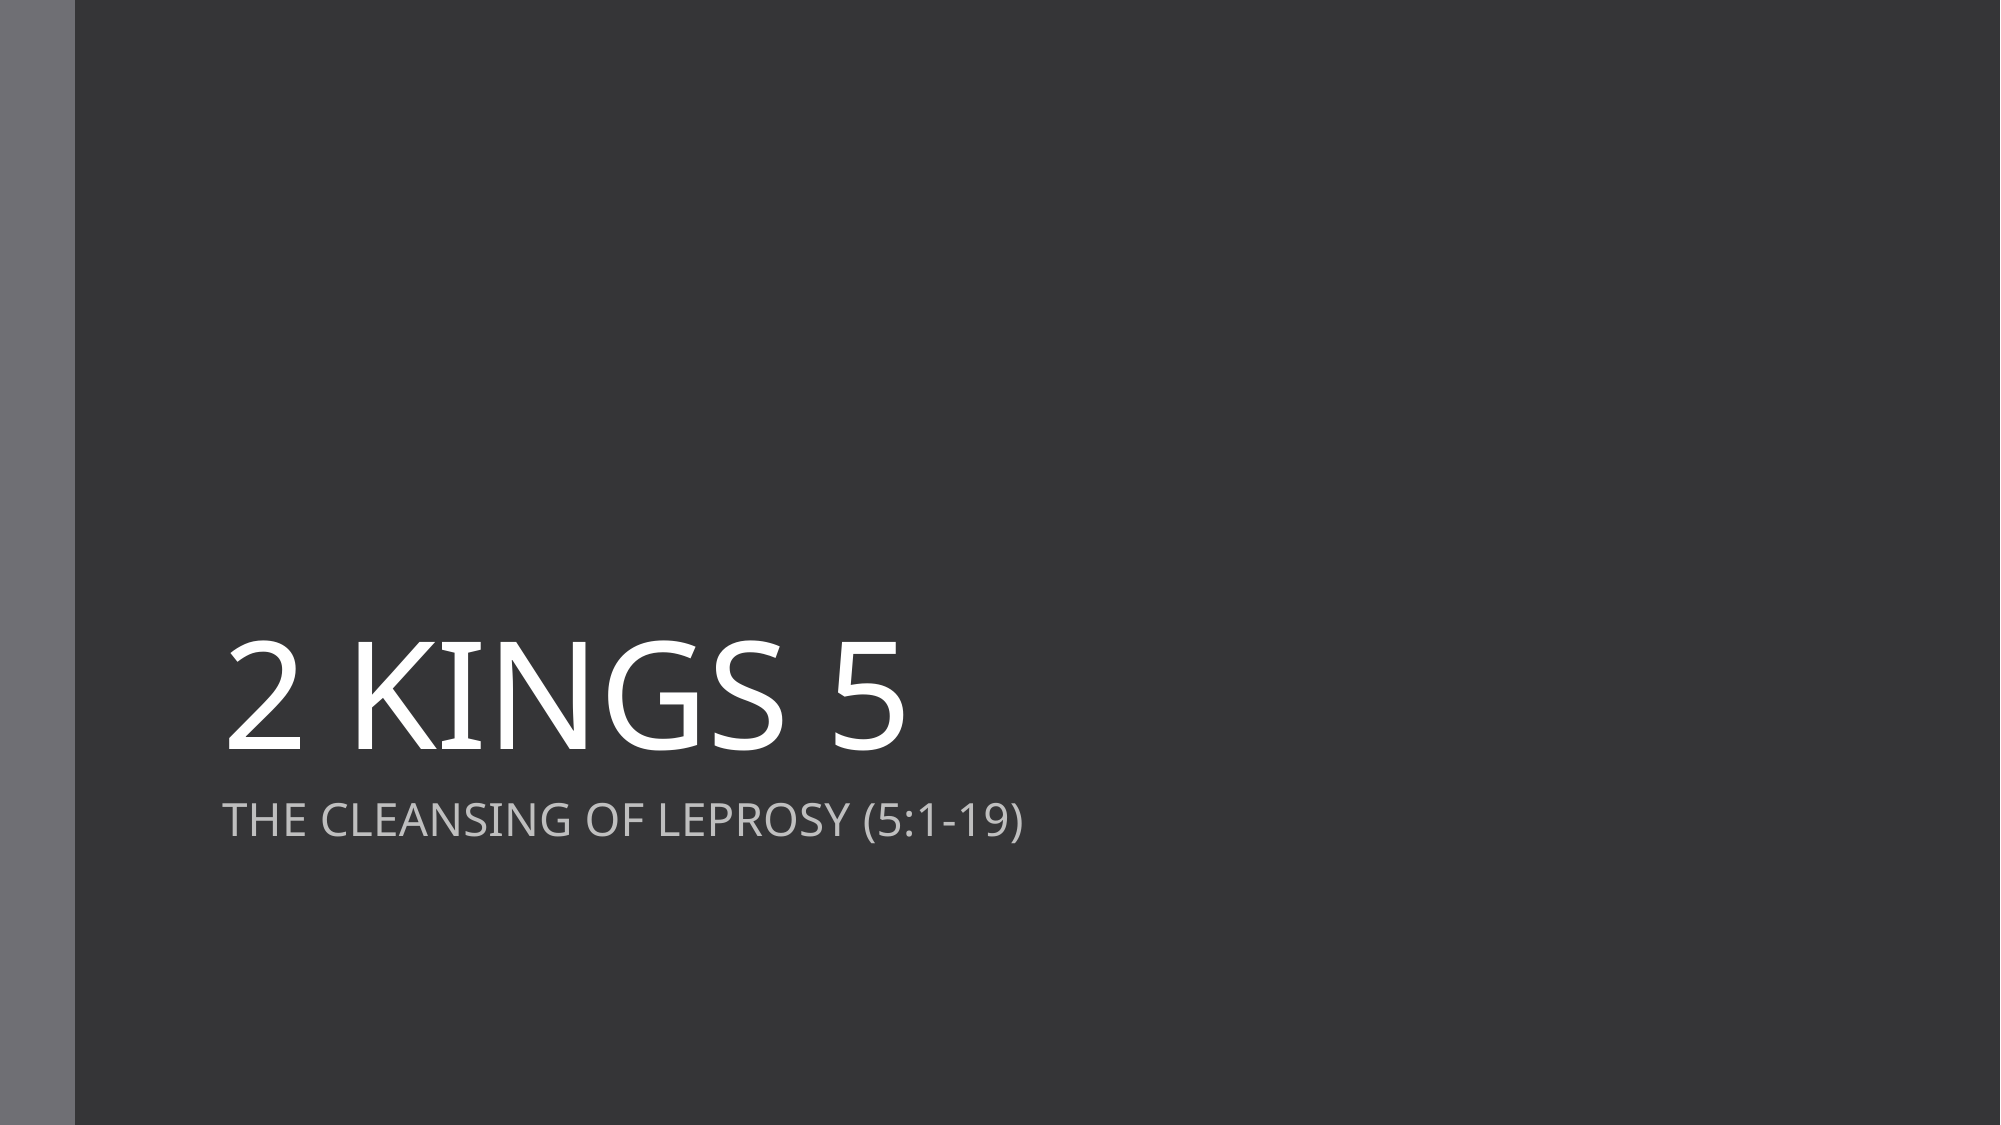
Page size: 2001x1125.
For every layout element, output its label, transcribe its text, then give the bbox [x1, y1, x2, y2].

title 2 KINGS 5 [206, 124, 1752, 787]
subtitle THE CLEANSING OF LEPROSY (5:1-19) [206, 787, 1752, 1066]
